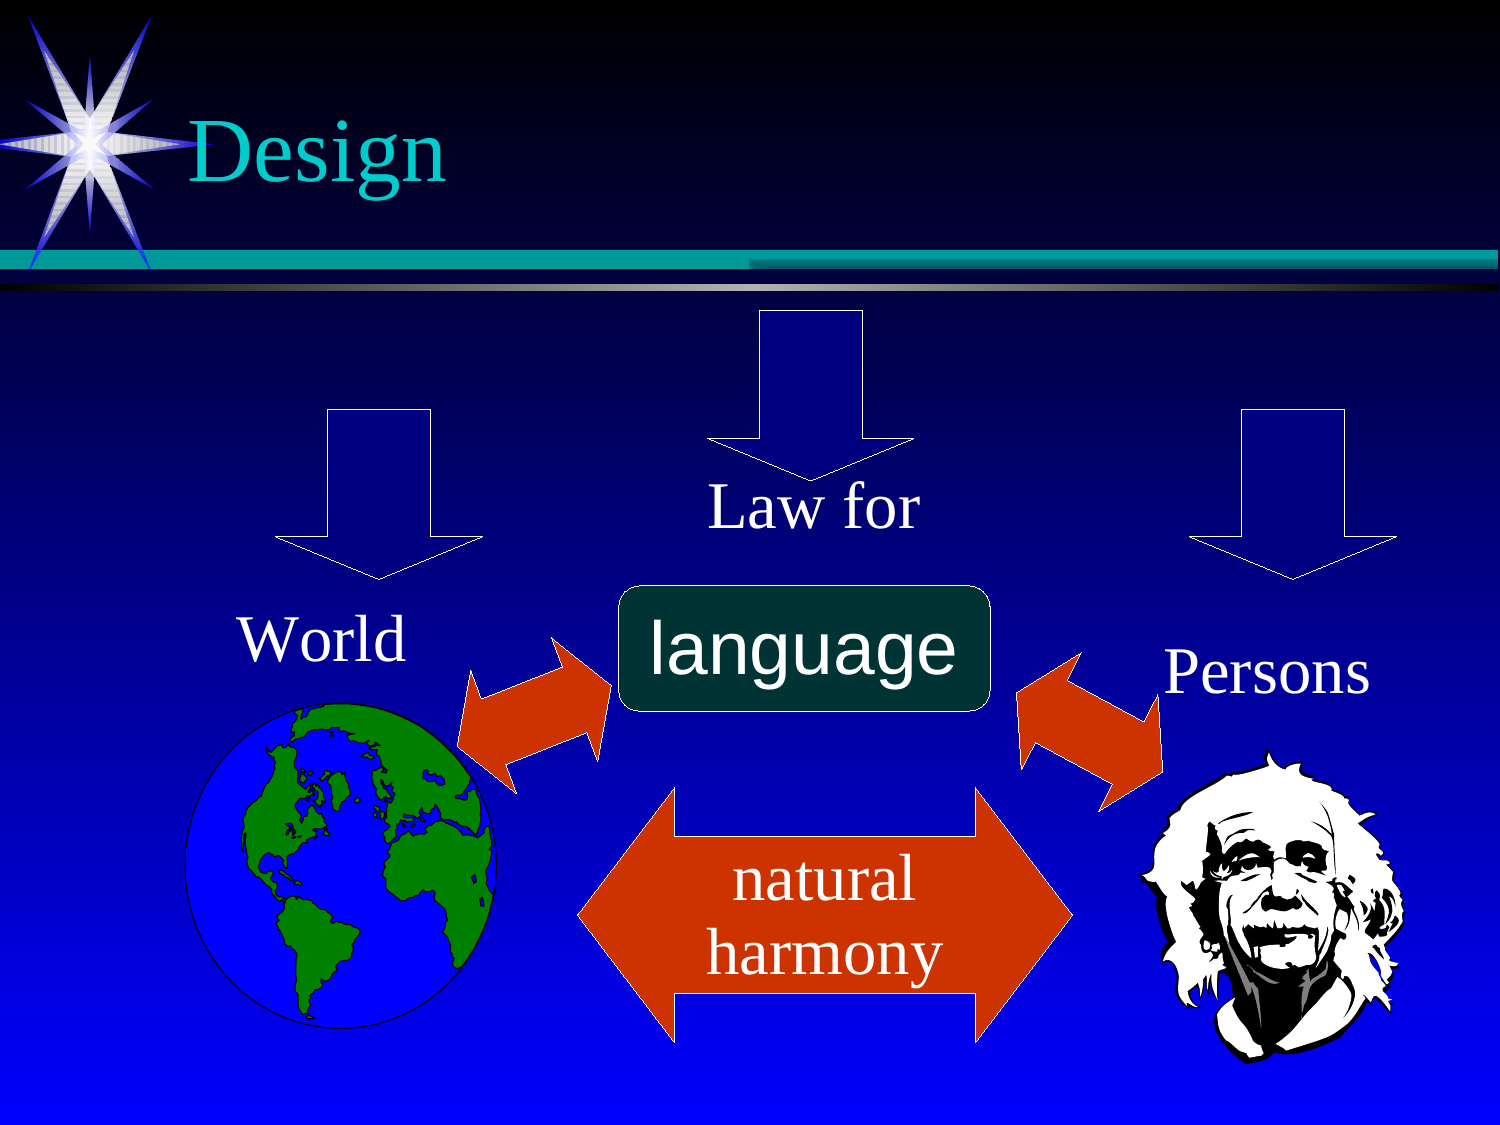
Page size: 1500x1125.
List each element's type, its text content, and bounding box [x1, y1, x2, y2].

text_box [1016, 652, 1163, 812]
text_box Law for [692, 461, 981, 562]
text_box æ [36, 246, 44, 251]
text_box [1189, 409, 1397, 580]
text_box [457, 637, 612, 794]
chart [1137, 748, 1406, 1068]
text_box World [221, 594, 511, 696]
text_box æ [135, 246, 144, 251]
text_box natural harmony [577, 787, 1073, 1043]
text_box æ [35, 37, 44, 42]
text_box æ [135, 37, 144, 42]
text_box [275, 409, 483, 580]
title Design [187, 56, 1463, 244]
text_box language [618, 585, 991, 712]
text_box [707, 310, 914, 481]
text_box Persons [1148, 626, 1438, 728]
chart [184, 702, 498, 1030]
